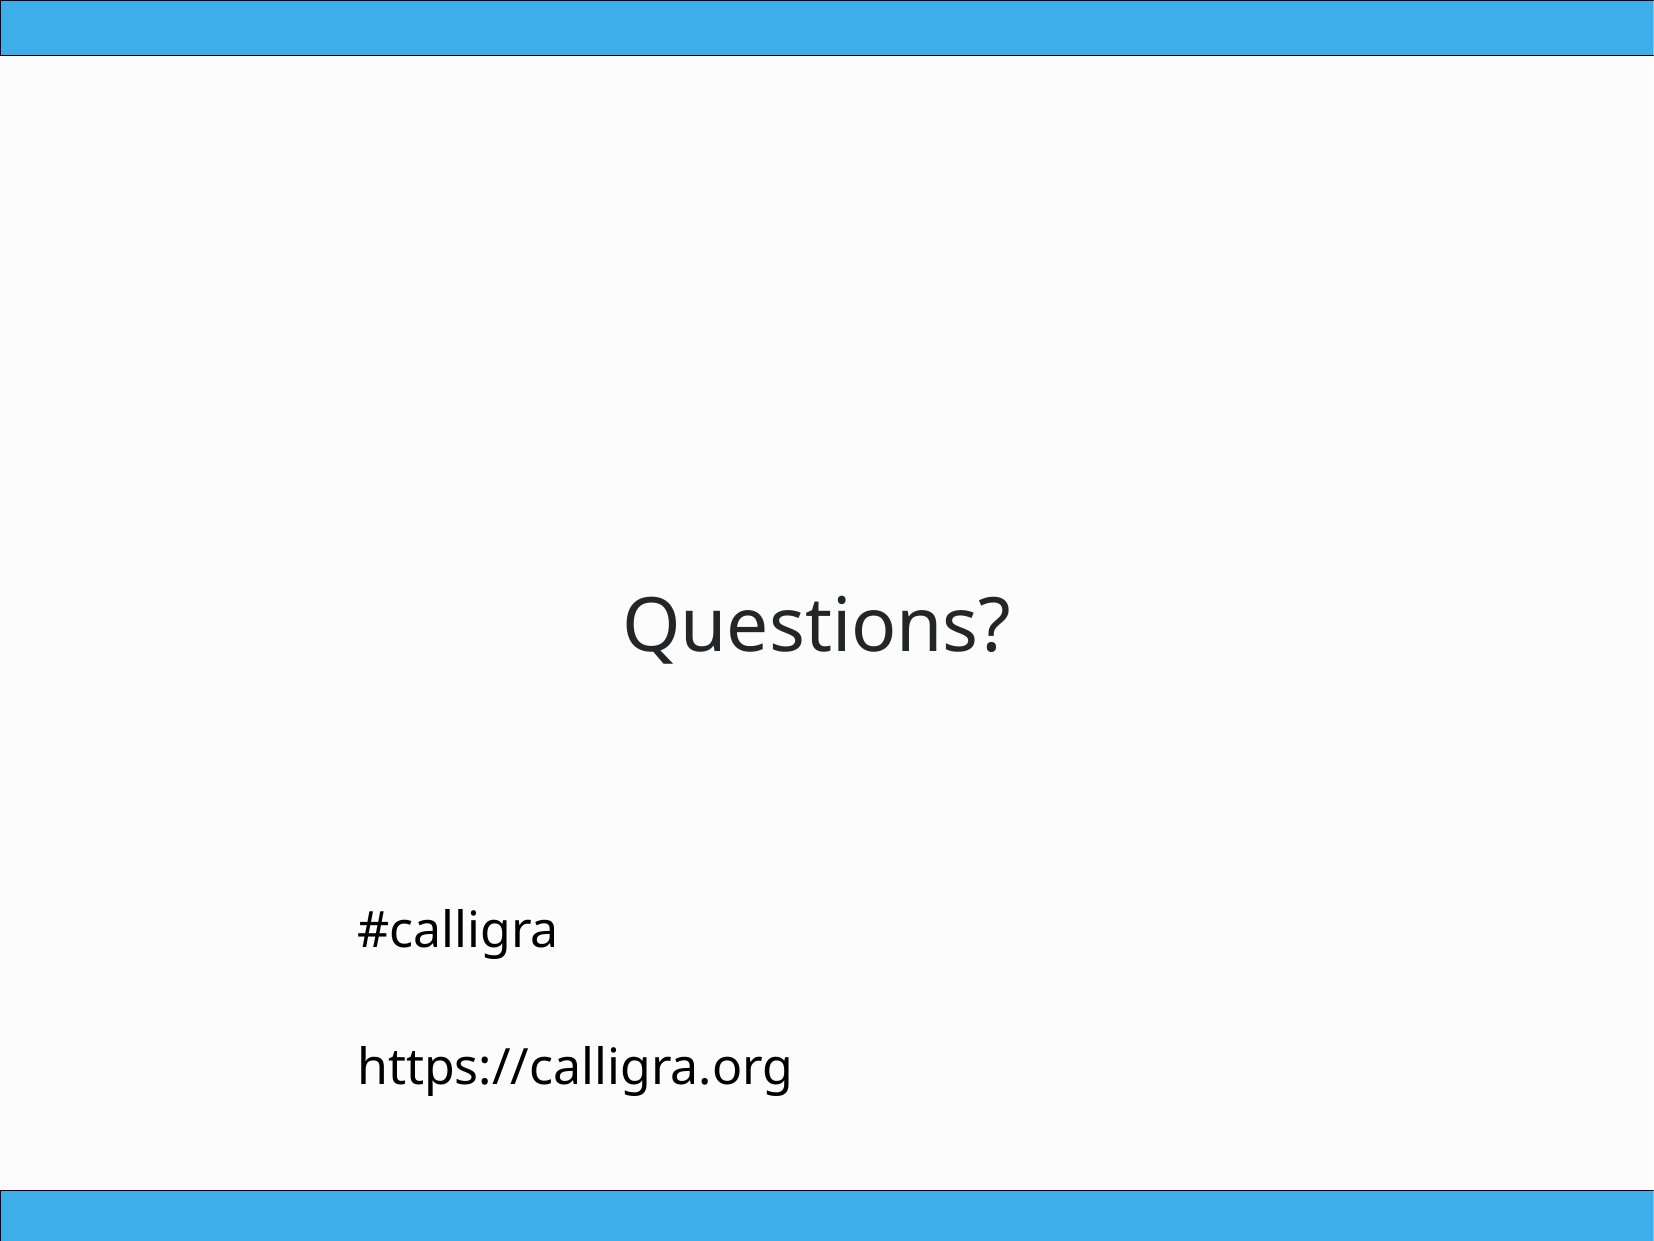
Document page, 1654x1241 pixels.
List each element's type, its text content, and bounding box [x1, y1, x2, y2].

text_box https://community.kde.org/Calligra #calligra https://calligra.org [342, 767, 1441, 1124]
subtitle Questions? [82, 149, 1571, 1095]
